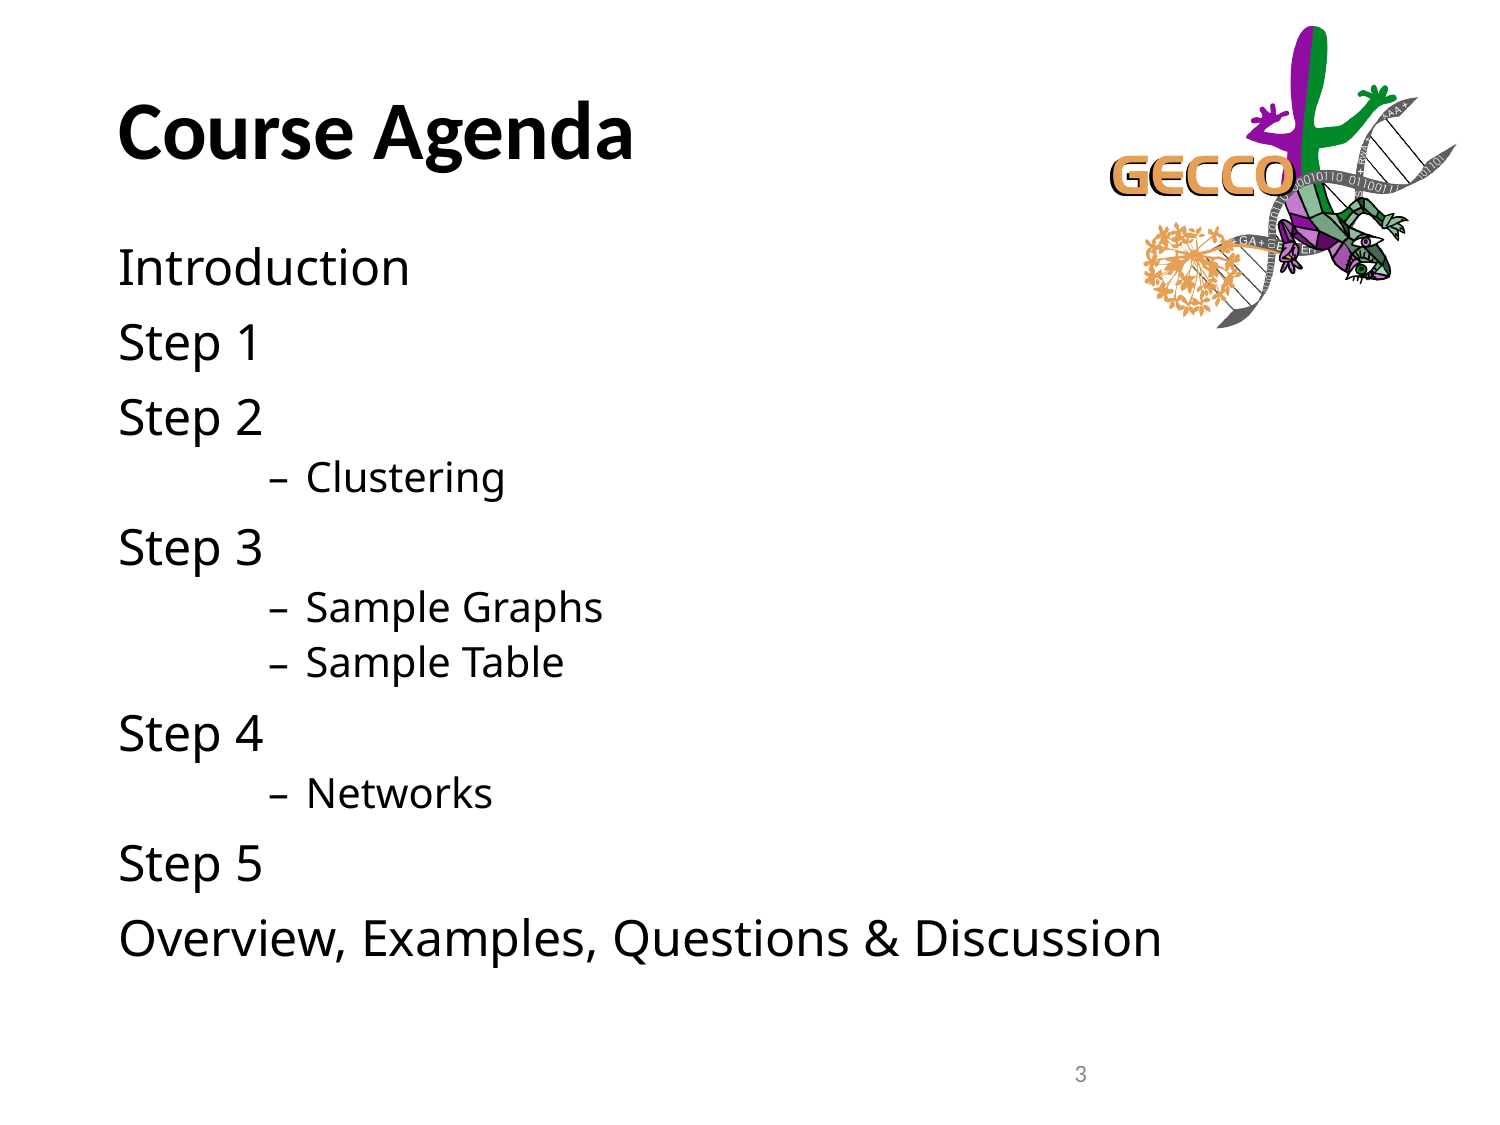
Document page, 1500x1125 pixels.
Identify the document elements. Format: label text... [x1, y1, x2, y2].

text_box 3 [1059, 1042, 1397, 1103]
title Course Agenda [103, 59, 1397, 207]
list Introduction Step 1 Step 2 Clustering Step 3 Sample Graphs Sample Table Step 4 Networks Step 5 Overview, Examples, Questions & Discussion [103, 234, 1397, 1014]
